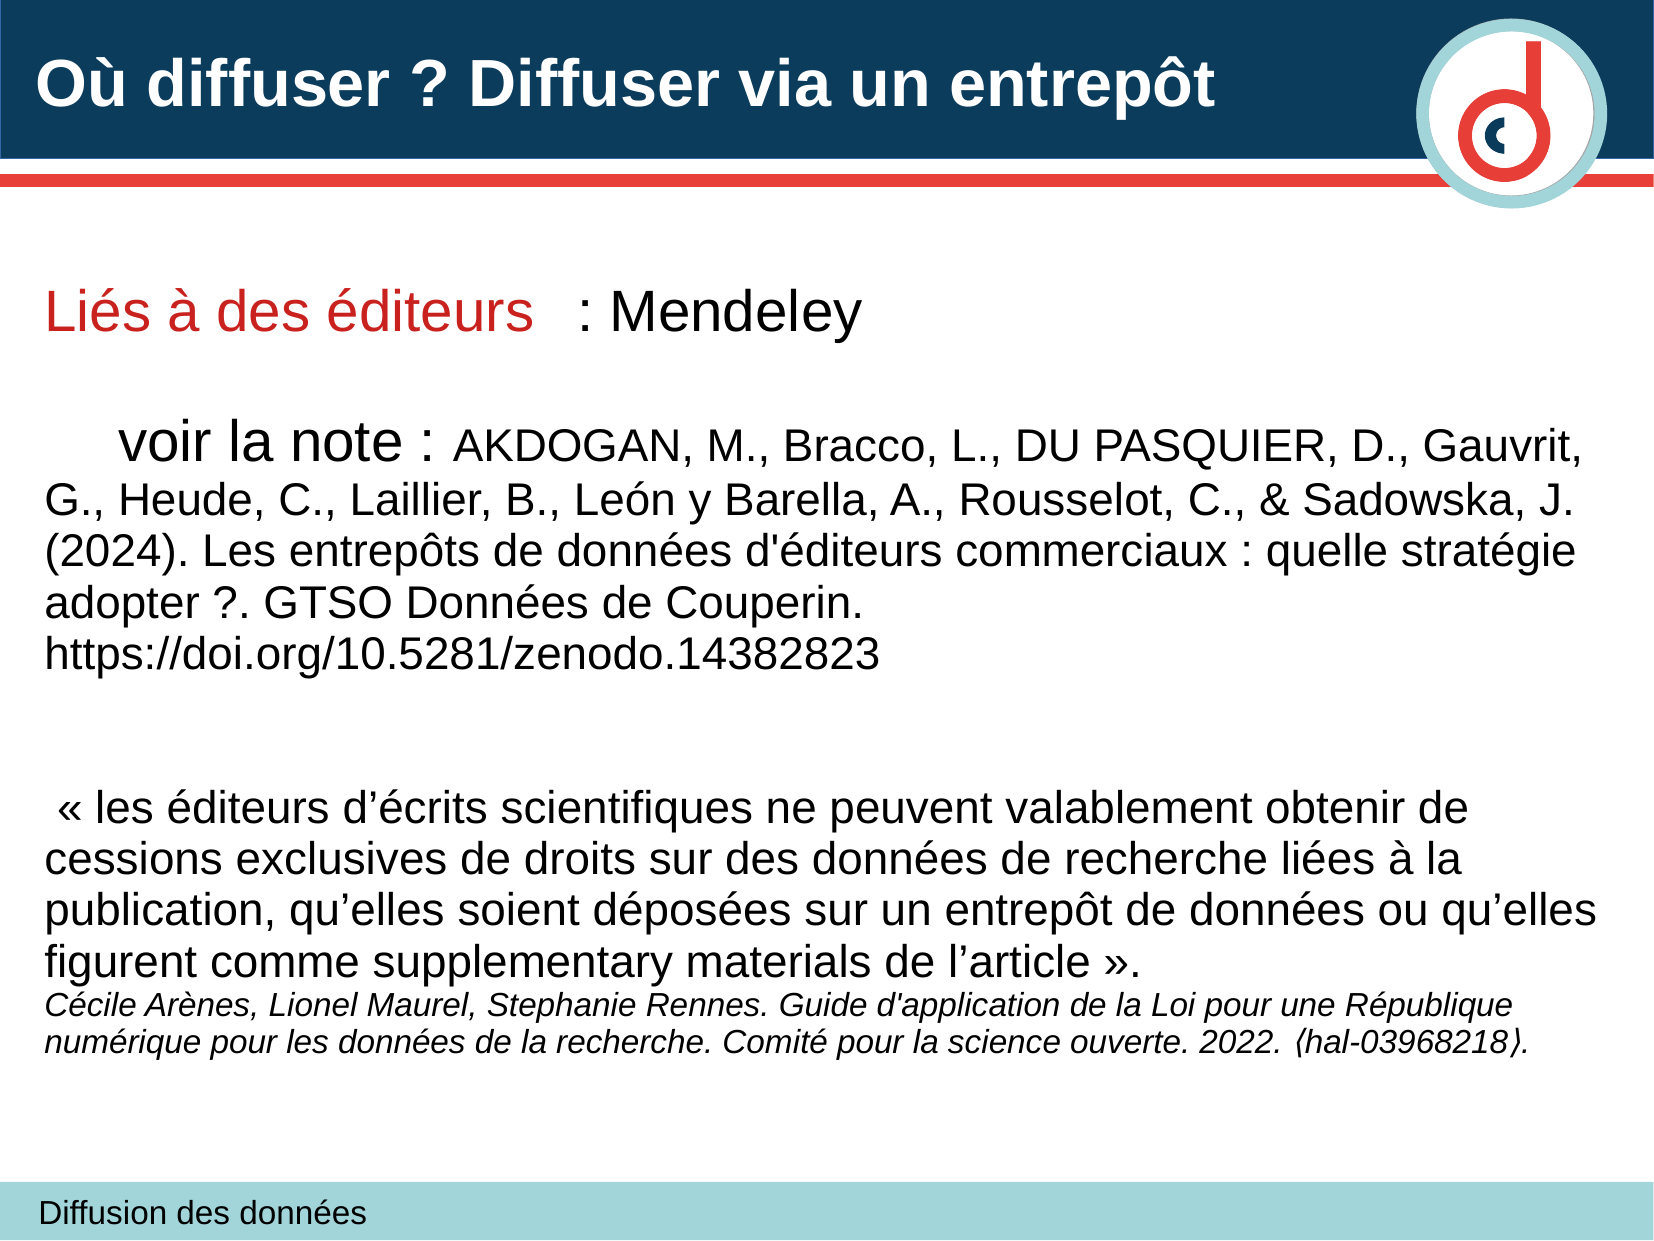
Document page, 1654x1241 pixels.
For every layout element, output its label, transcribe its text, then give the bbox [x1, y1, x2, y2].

text_box Liés à des éditeurs : Mendeley voir la note : AKDOGAN, M., Bracco, L., DU PASQUIER, D., Gauvrit, G., Heude, C., Laillier, B., León y Barella, A., Rousselot, C., & Sadowska, J. (2024). Les entrepôts de données d'éditeurs commerciaux : quelle stratégie adopter ?. GTSO Données de Couperin. https://doi.org/10.5281/zenodo.14382823 « les éditeurs d’écrits scientifiques ne peuvent valablement obtenir de cessions exclusives de droits sur des données de recherche liées à la publication, qu’elles soient déposées sur un entrepôt de données ou qu’elles figurent comme supplementary materials de l’article ». Cécile Arènes, Lionel Maurel, Stephanie Rennes. Guide d'application de la Loi pour une République numérique pour les données de la recherche. Comité pour la science ouverte. 2022. ⟨hal-03968218⟩. [29, 206, 1654, 1069]
text_box Diffusion des données [23, 1187, 621, 1241]
title Où diffuser ? Diffuser via un entrepôt [35, 11, 1430, 159]
